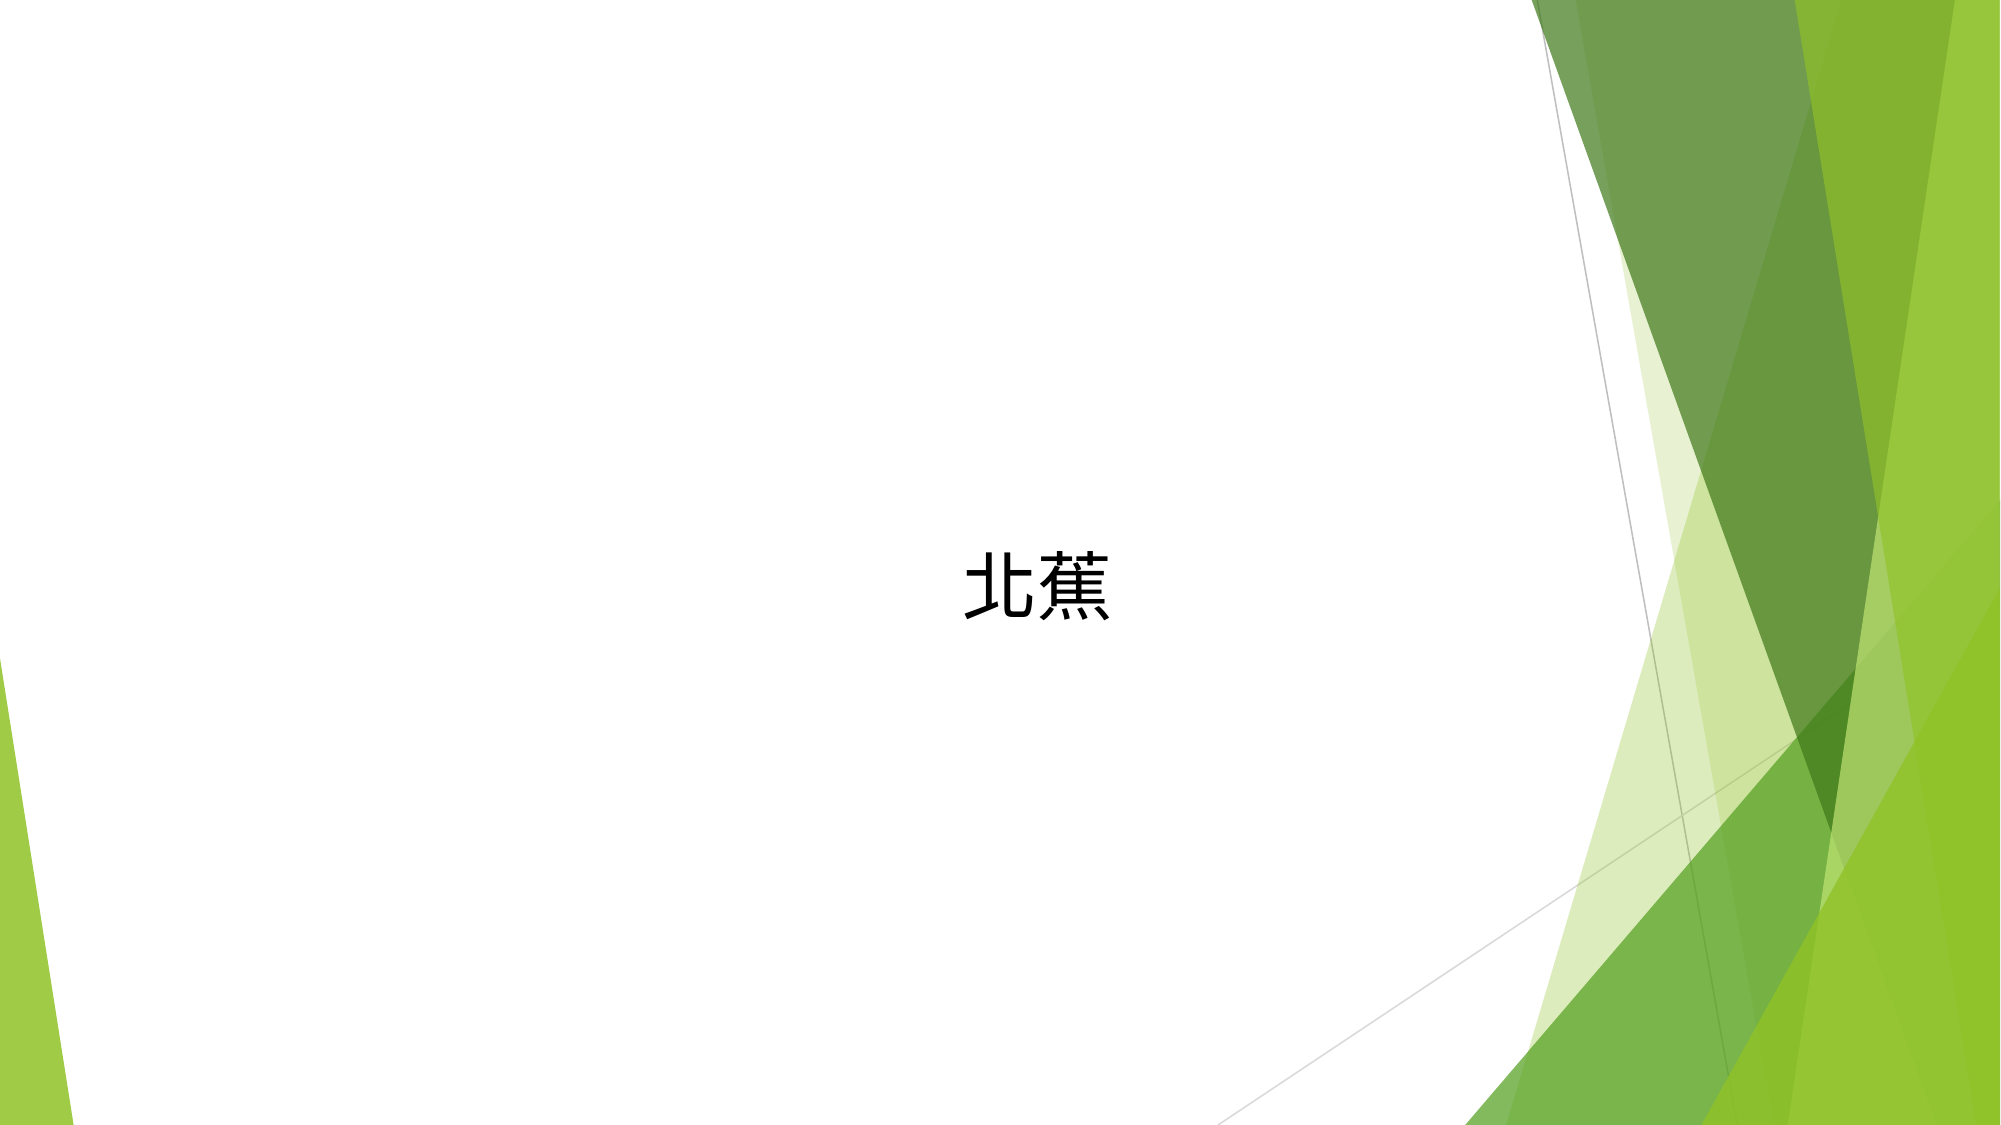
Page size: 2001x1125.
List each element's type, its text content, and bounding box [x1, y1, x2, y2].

text_box 北蕉 [947, 532, 1127, 637]
